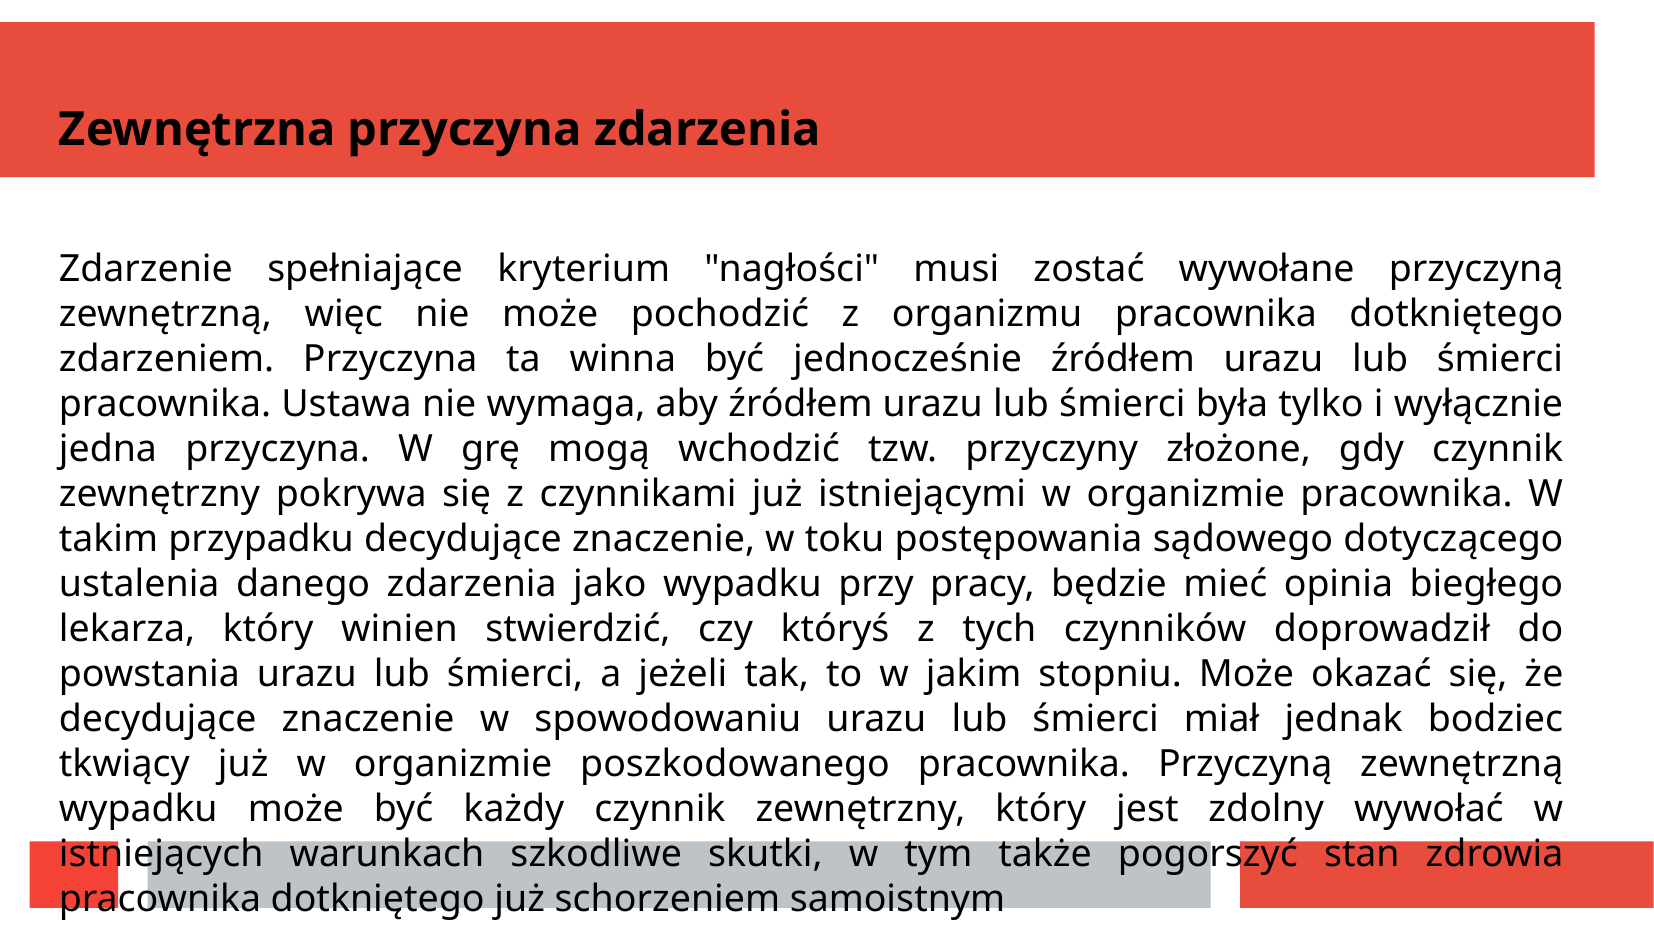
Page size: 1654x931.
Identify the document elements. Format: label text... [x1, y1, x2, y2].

subtitle Zdarzenie spełniające kryterium "nagłości" musi zostać wywołane przyczyną zewnętrzną, więc nie może pochodzić z organizmu pracownika dotkniętego zdarzeniem. Przyczyna ta winna być jednocześnie źródłem urazu lub śmierci pracownika. Ustawa nie wymaga, aby źródłem urazu lub śmierci była tylko i wyłącznie jedna przyczyna. W grę mogą wchodzić tzw. przyczyny złożone, gdy czynnik zewnętrzny pokrywa się z czynnikami już istniejącymi w organizmie pracownika. W takim przypadku decydujące znaczenie, w toku postępowania sądowego dotyczącego ustalenia danego zdarzenia jako wypadku przy pracy, będzie mieć opinia biegłego lekarza, który winien stwierdzić, czy któryś z tych czynników doprowadził do powstania urazu lub śmierci, a jeżeli tak, to w jakim stopniu. Może okazać się, że decydujące znaczenie w spowodowaniu urazu lub śmierci miał jednak bodziec tkwiący już w organizmie poszkodowanego pracownika. Przyczyną zewnętrzną wypadku może być każdy czynnik zewnętrzny, który jest zdolny wywołać w istniejących warunkach szkodliwe skutki, w tym także pogorszyć stan zdrowia pracownika dotkniętego już schorzeniem samoistnym [59, 243, 1565, 829]
title Zewnętrzna przyczyna zdarzenia [59, 44, 1595, 156]
